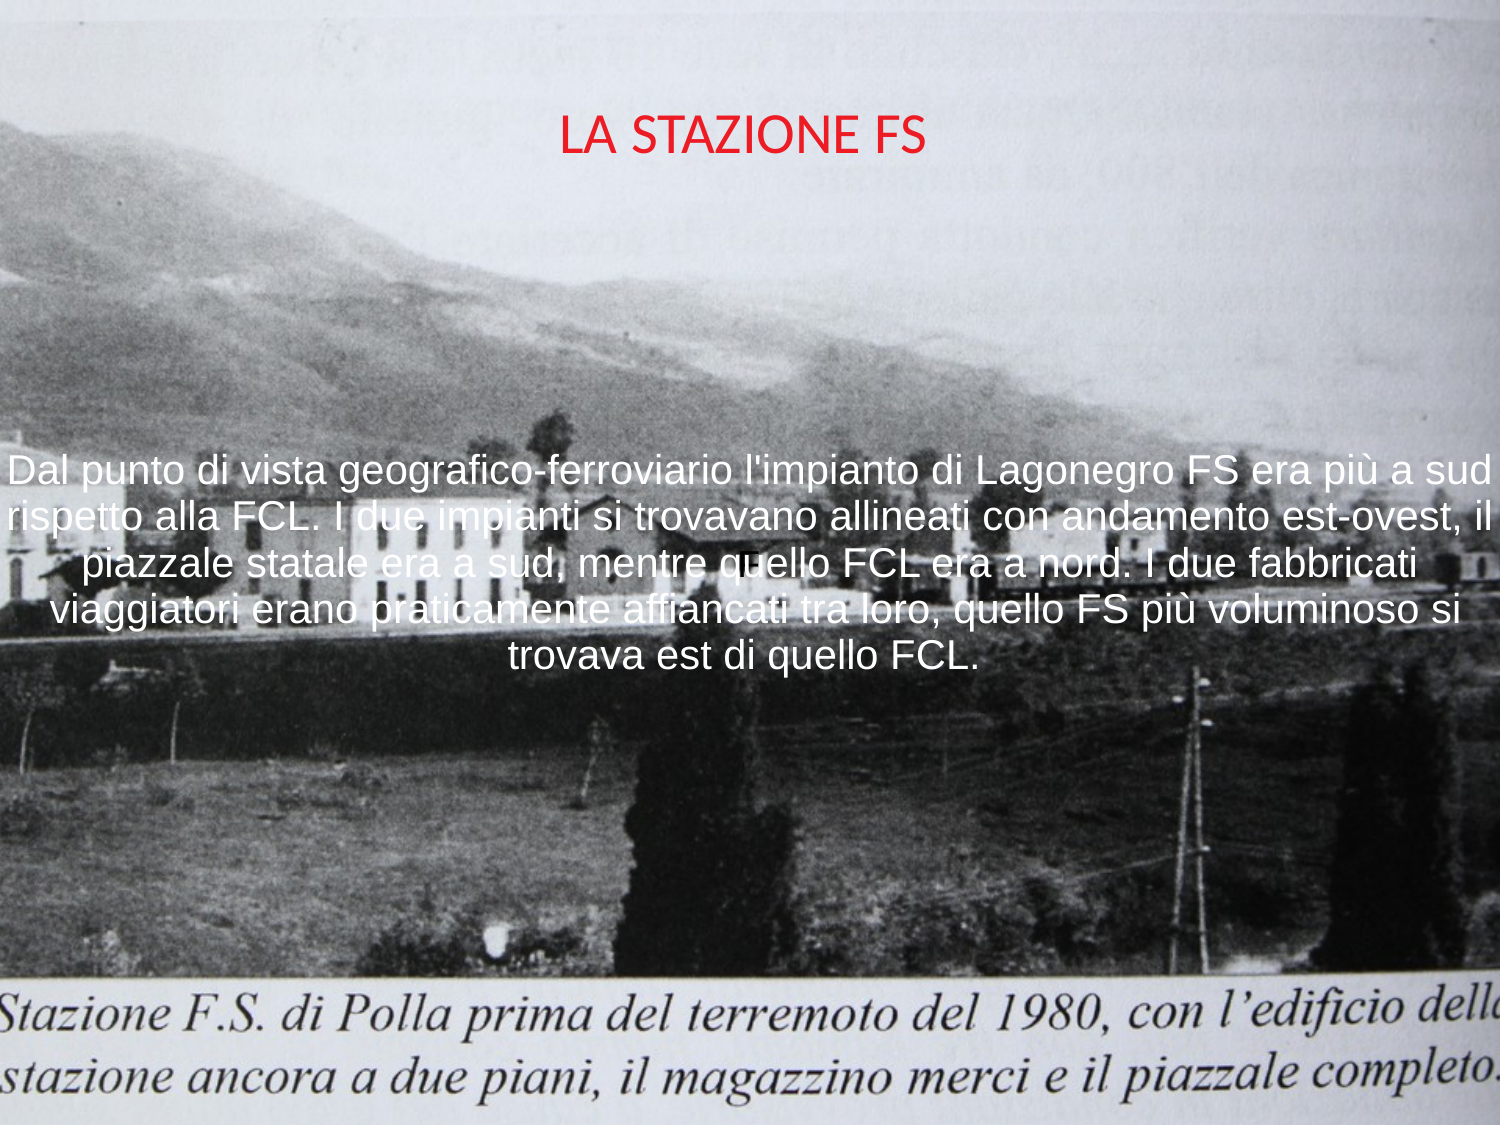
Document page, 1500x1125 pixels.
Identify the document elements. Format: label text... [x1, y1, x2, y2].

subtitle Dal punto di vista geografico-ferroviario l'impianto di Lagonegro FS era più a sud rispetto alla FCL. I due impianti si trovavano allineati con andamento est-ovest, il piazzale statale era a sud, mentre quello FCL era a nord. I due fabbricati viaggiatori erano praticamente affiancati tra loro, quello FS più voluminoso si trovava est di quello FCL. [0, 0, 1500, 1125]
